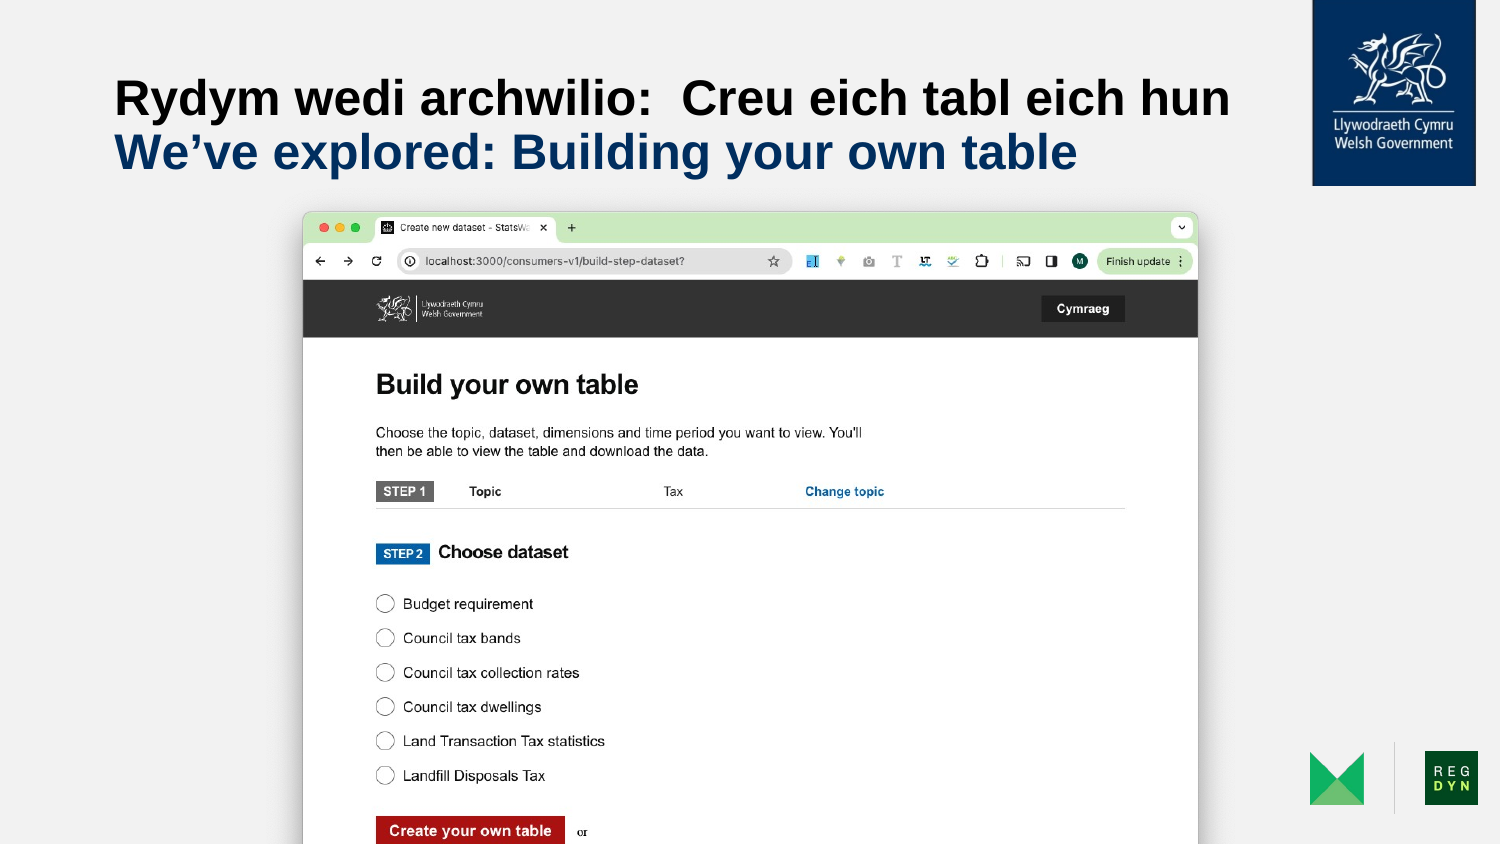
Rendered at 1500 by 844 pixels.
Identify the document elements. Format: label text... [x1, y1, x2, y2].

title Rydym wedi archwilio: Creu eich tabl eich hun We’ve explored: Building your own table [103, 44, 1397, 209]
picture [1425, 751, 1478, 805]
picture [259, 209, 1241, 844]
picture [1310, 752, 1364, 805]
